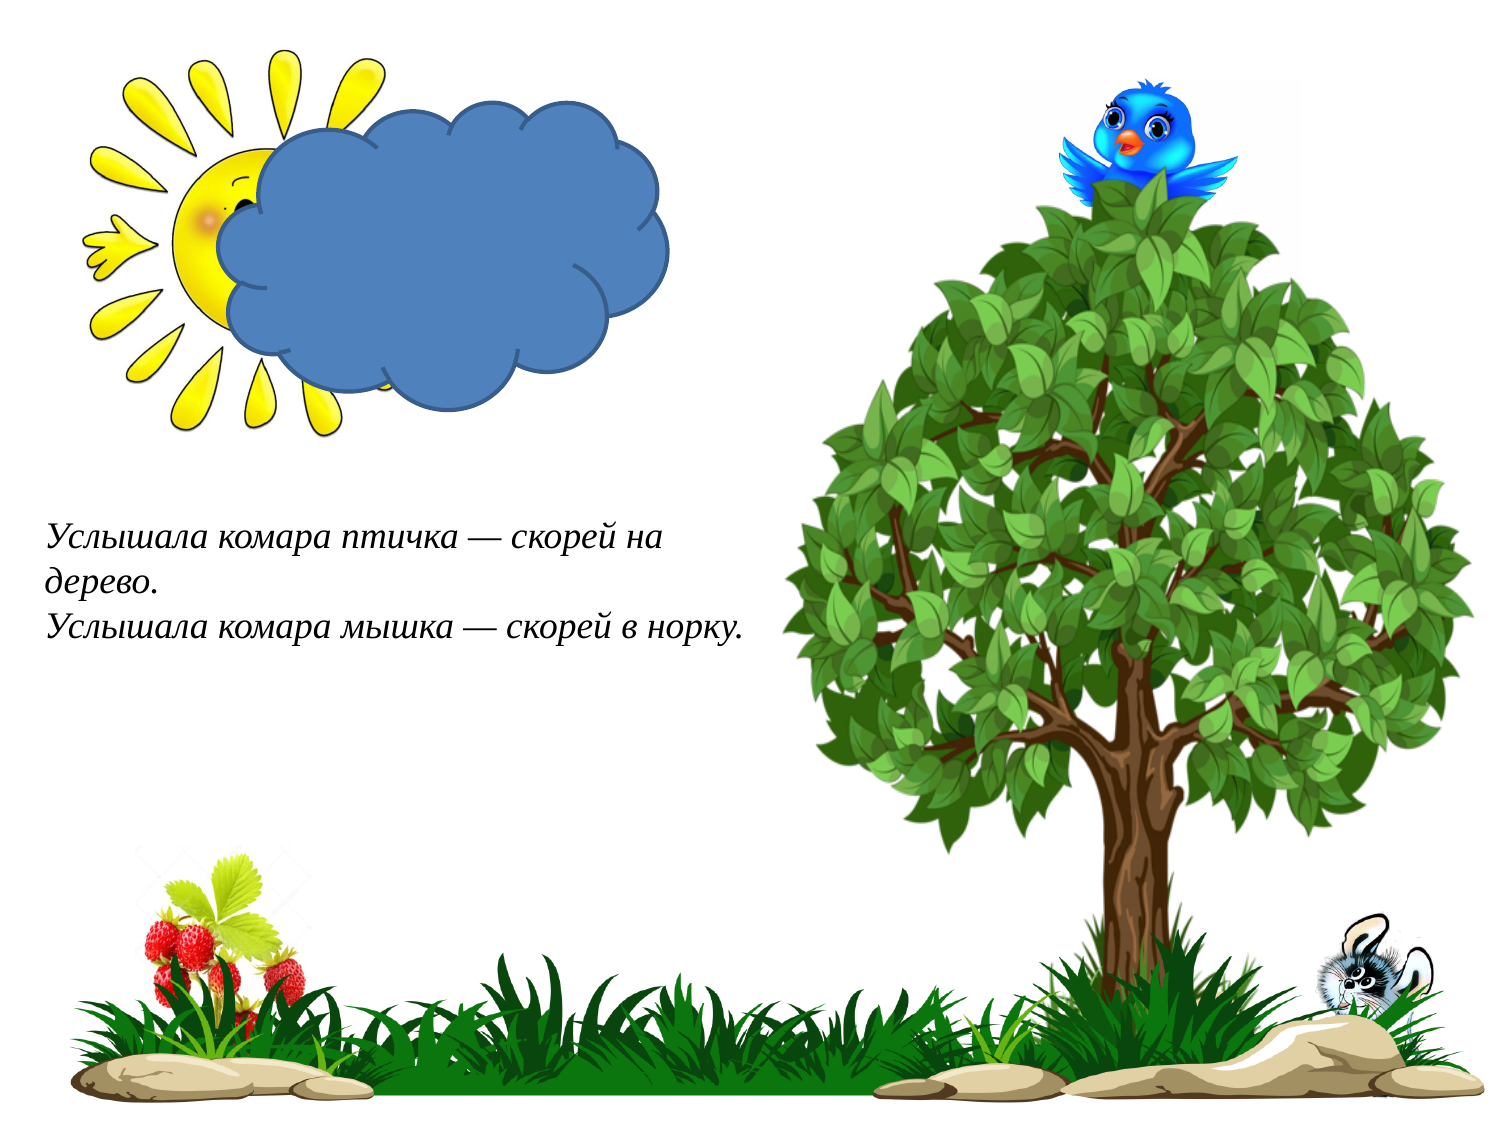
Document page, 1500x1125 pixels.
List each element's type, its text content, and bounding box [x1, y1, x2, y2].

text_box Услышала комара птичка — скорей на дерево. Услышала комара мышка — скорей в норку. [29, 503, 780, 654]
text_box [218, 102, 668, 411]
picture [47, 78, 1500, 1106]
picture [64, 42, 467, 445]
